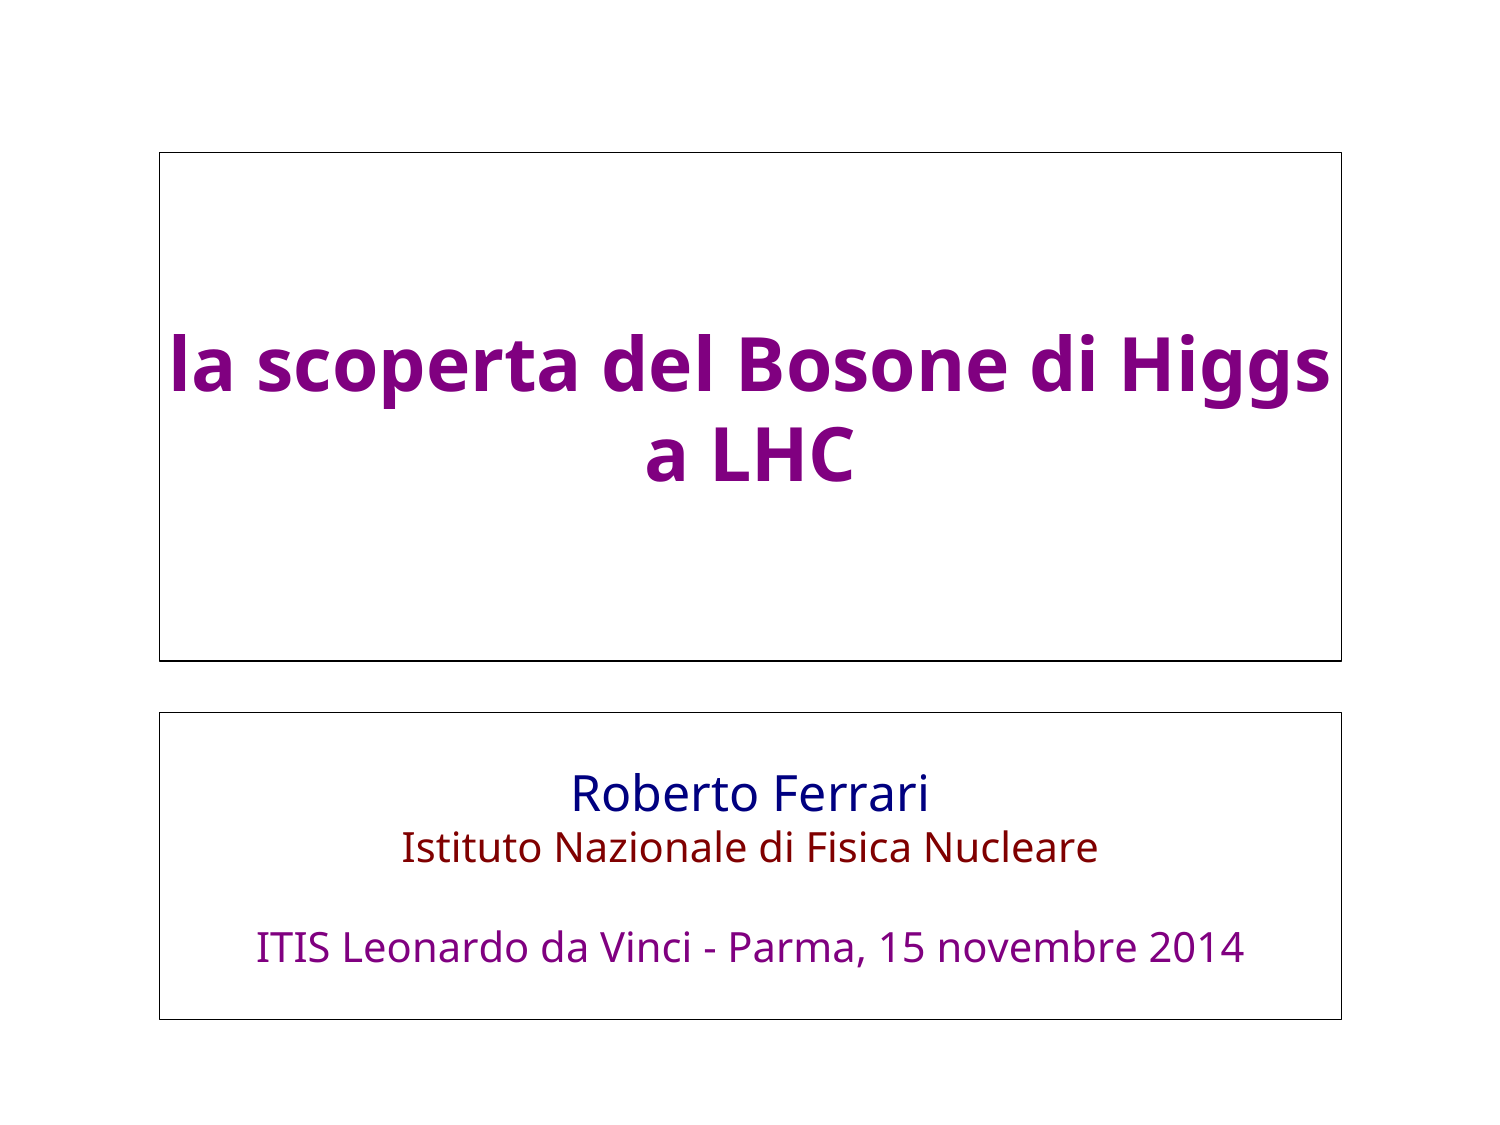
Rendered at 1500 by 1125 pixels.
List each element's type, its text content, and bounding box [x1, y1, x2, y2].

text_box la scoperta del Bosone di Higgs a LHC [159, 152, 1342, 662]
text_box Roberto Ferrari Istituto Nazionale di Fisica Nucleare ITIS Leonardo da Vinci - Parma, 15 novembre 2014 [159, 712, 1342, 1020]
